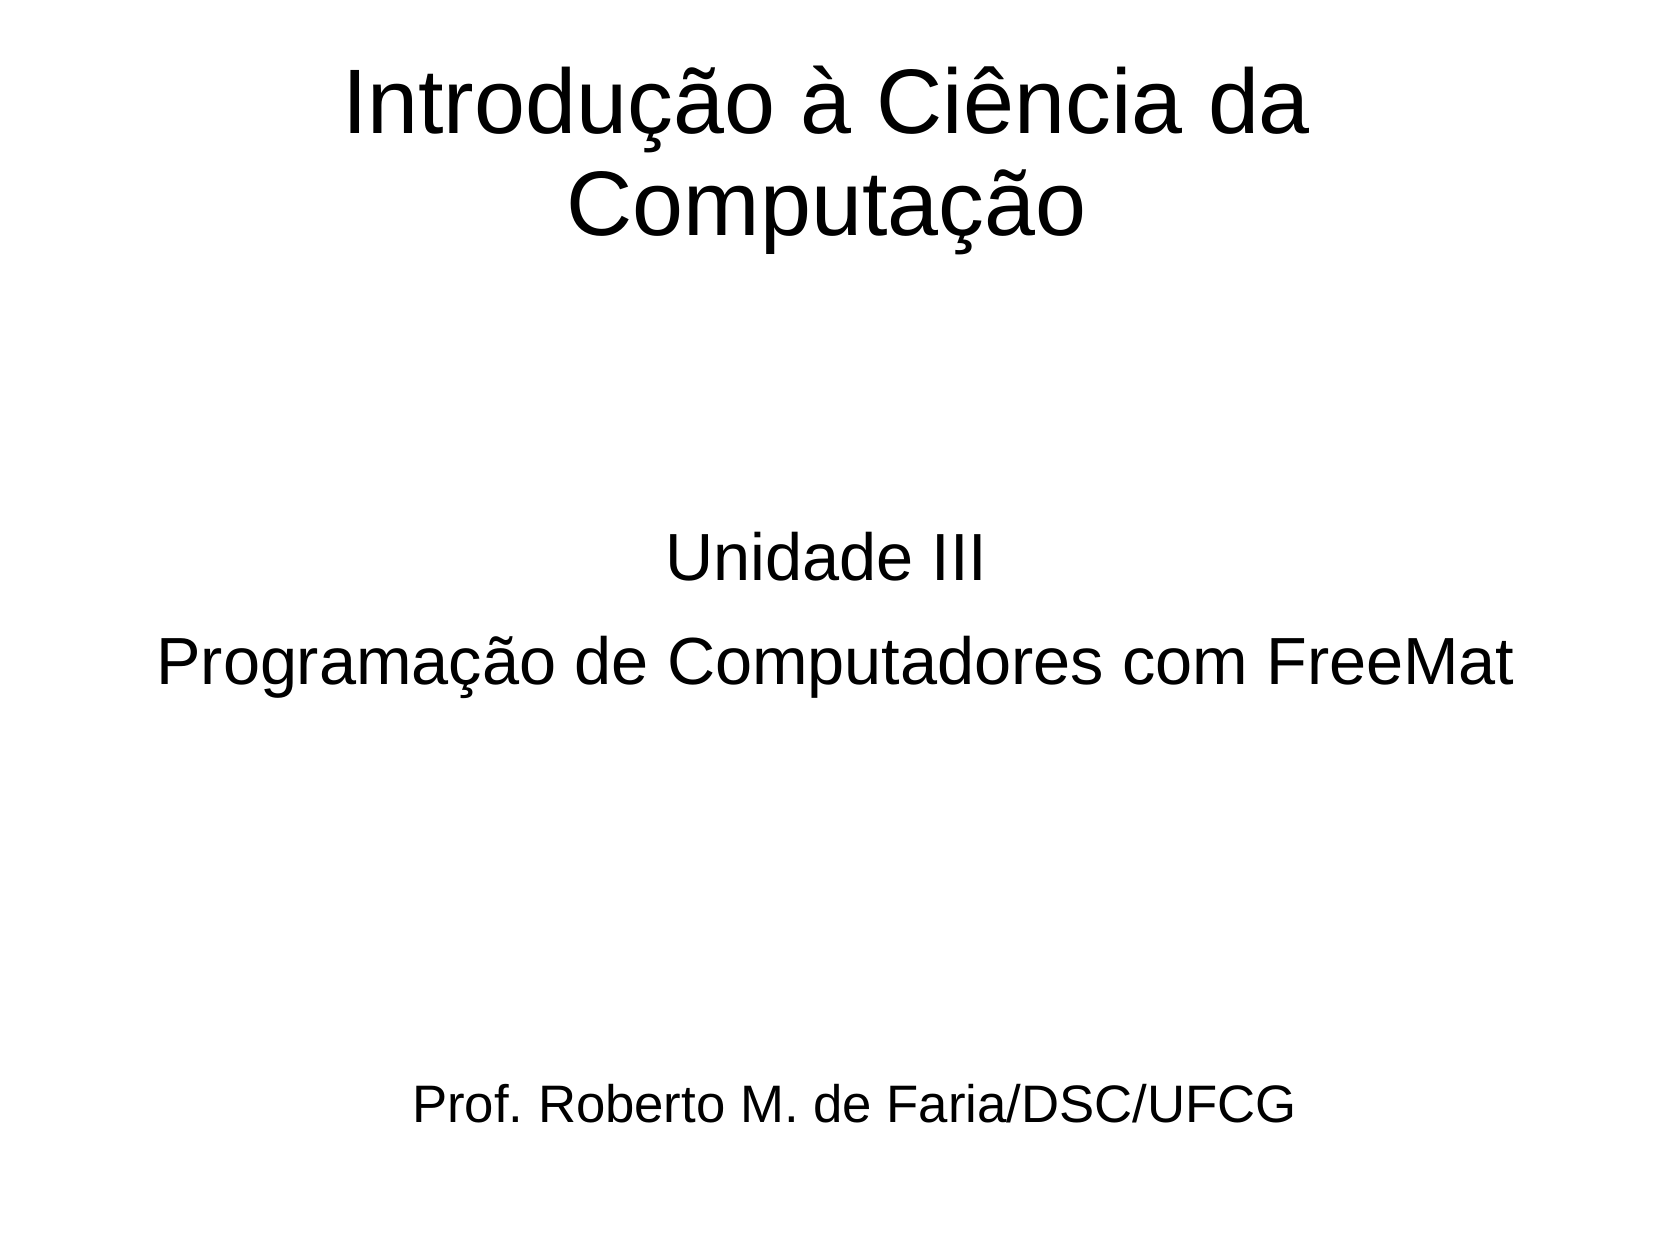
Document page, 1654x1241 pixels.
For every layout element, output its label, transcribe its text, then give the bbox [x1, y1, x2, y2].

list Unidade III Programação de Computadores com FreeMat [82, 519, 1571, 792]
title Introdução à Ciência da Computação [82, 49, 1571, 257]
list Prof. Roberto M. de Faria/DSC/UFCG [82, 1074, 1571, 1134]
